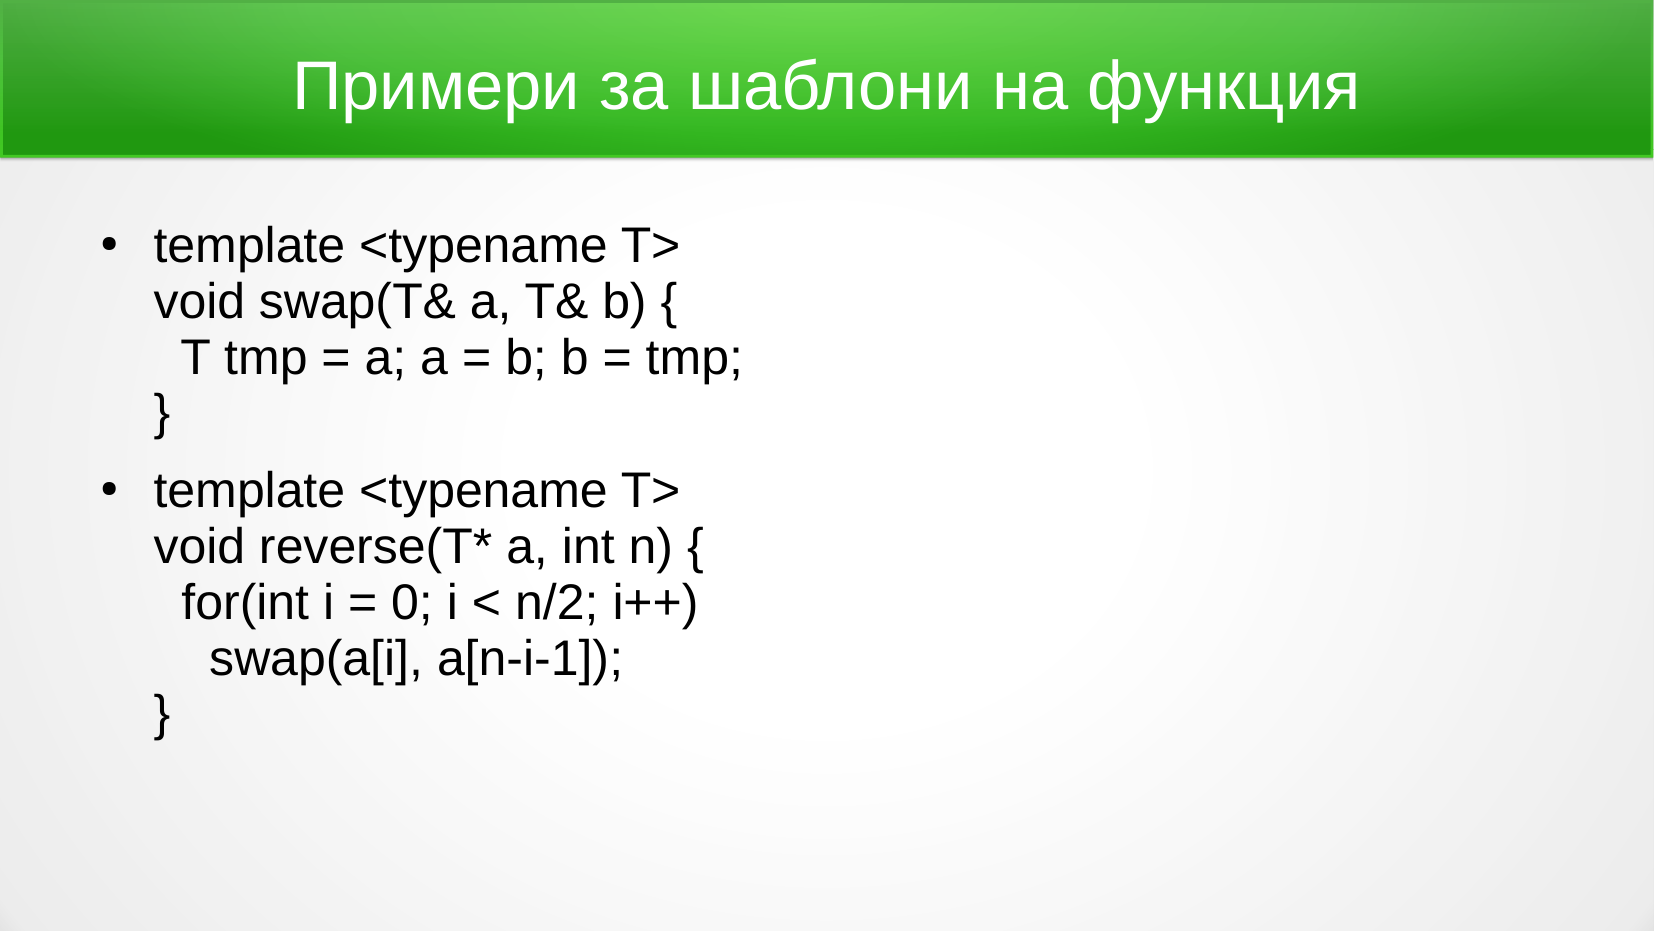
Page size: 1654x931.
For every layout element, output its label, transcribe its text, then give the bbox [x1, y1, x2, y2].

title Примери за шаблони на функция [82, 37, 1571, 135]
list template <typename T> void swap(T& a, T& b) { T tmp = a; a = b; b = tmp; } template <typename T> void reverse(T* a, int n) { for(int i = 0; i < n/2; i++) swap(a[i], a[n-i-1]); } [82, 217, 1571, 886]
